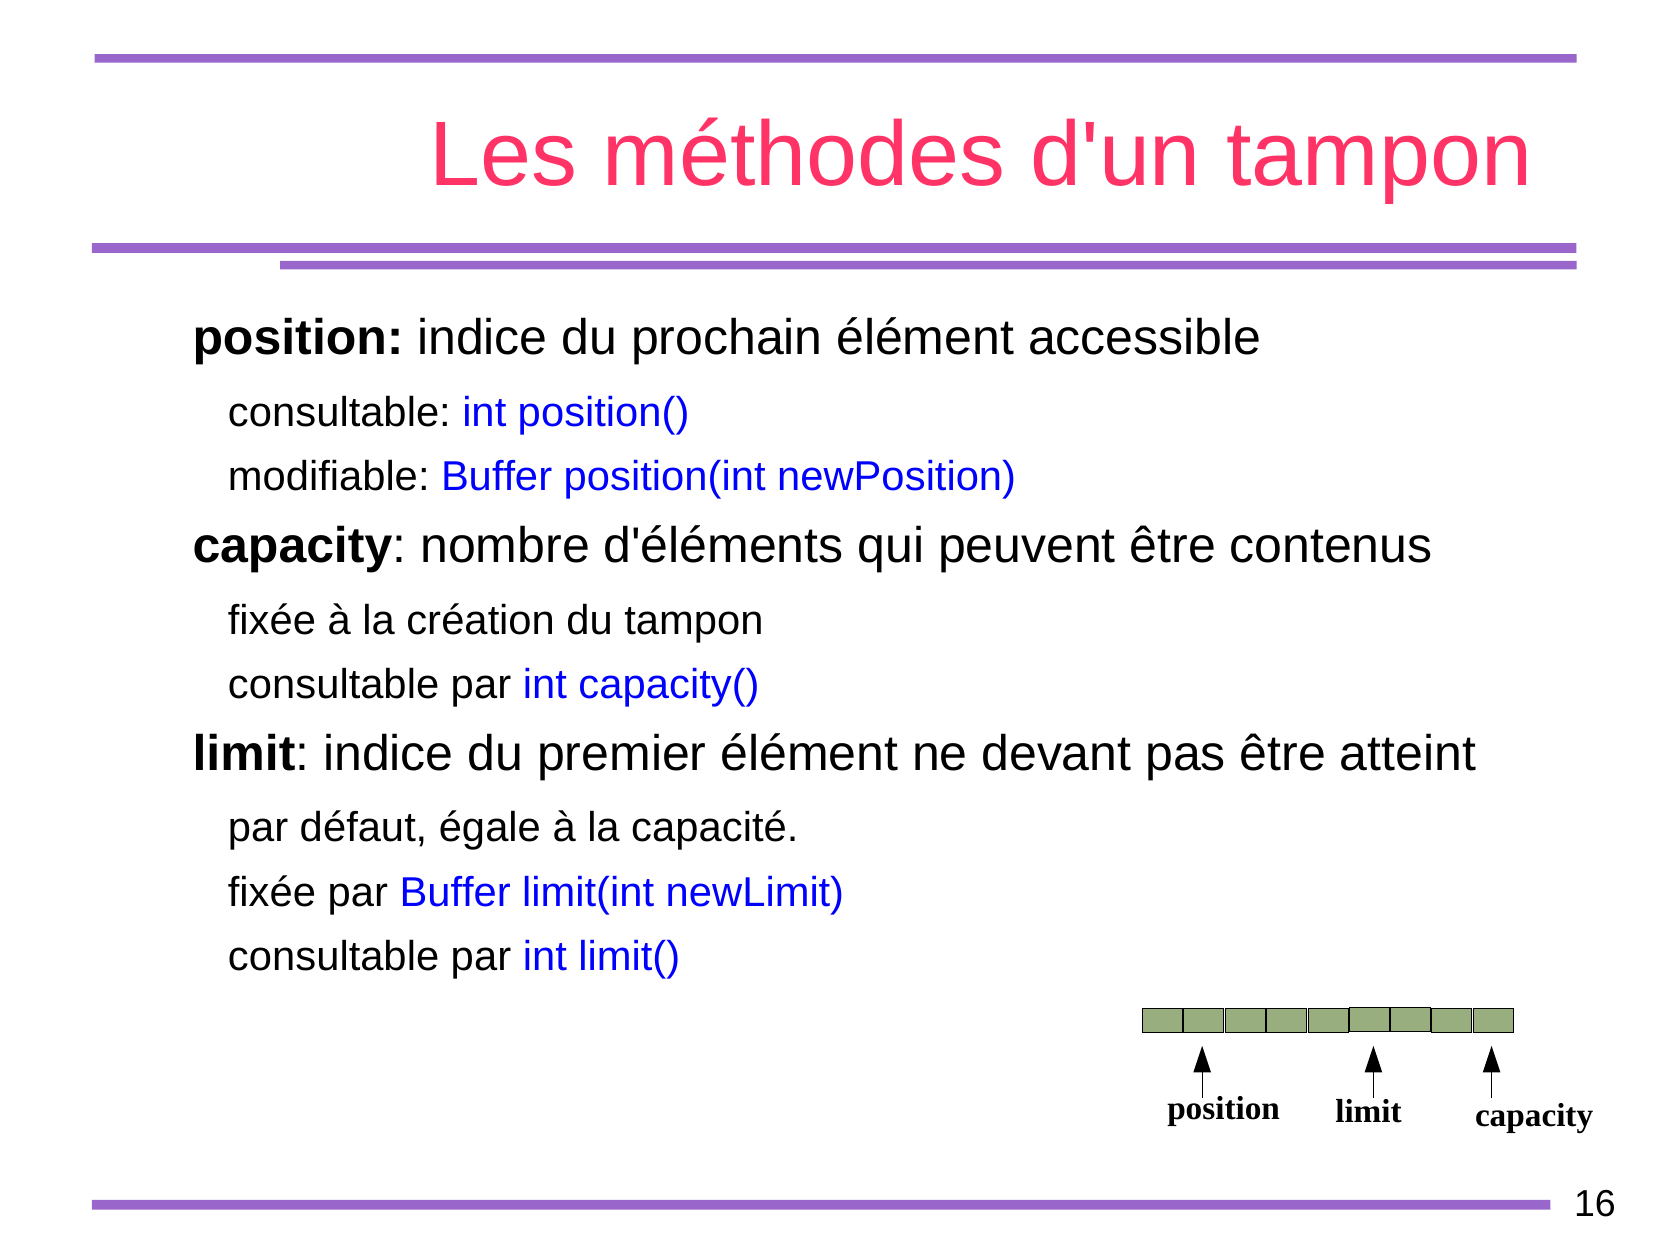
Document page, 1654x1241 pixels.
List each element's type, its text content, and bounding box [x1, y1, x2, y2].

text_box position [1167, 1089, 1281, 1141]
text_box limit [1335, 1092, 1403, 1143]
title Les méthodes d'un tampon [121, 49, 1534, 257]
text_box [1225, 1008, 1307, 1033]
text_box [1142, 1008, 1224, 1033]
text_box [1473, 1008, 1514, 1033]
list position: indice du prochain élément accessible consultable: int position() modifiable: Buffer position(int newPosition) capacity: nombre d'éléments qui peuvent être contenus fixée à la création du tampon consultable par int capacity() limit: indice du premier élément ne devant pas être atteint par défaut, égale à la capacité. fixée par Buffer limit(int newLimit) consultable par int limit() [121, 309, 1534, 1162]
text_box [1308, 1007, 1472, 1033]
text_box capacity [1474, 1096, 1594, 1147]
